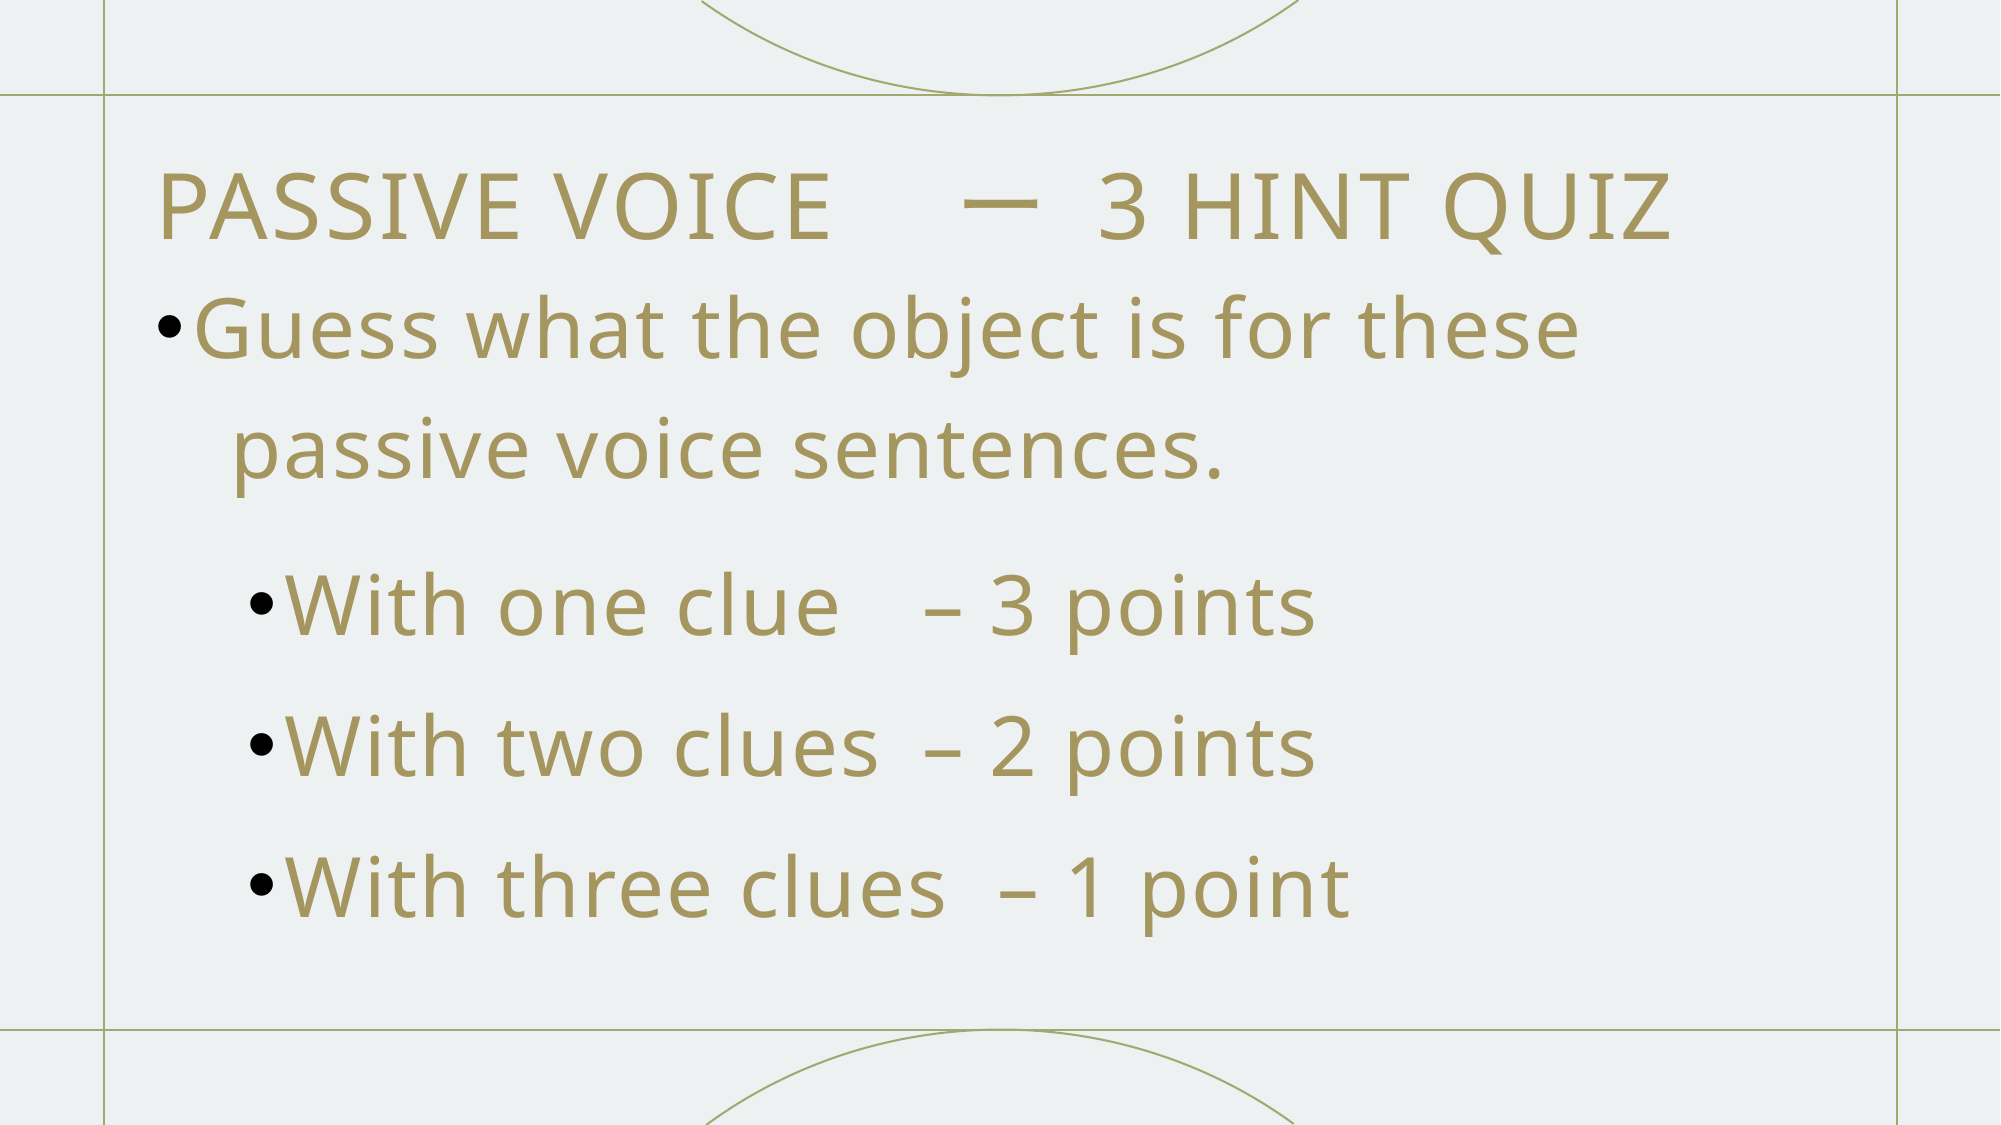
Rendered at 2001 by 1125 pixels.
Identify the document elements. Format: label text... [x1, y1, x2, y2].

title PASSIVE VOICE ー 3 HINT QUIZ [137, 119, 1863, 237]
text_box With one clue – 3 points With two clues – 2 points With three clues – 1 point [229, 514, 1955, 792]
list Guess what the object is for these passive voice sentences. [137, 237, 1863, 515]
